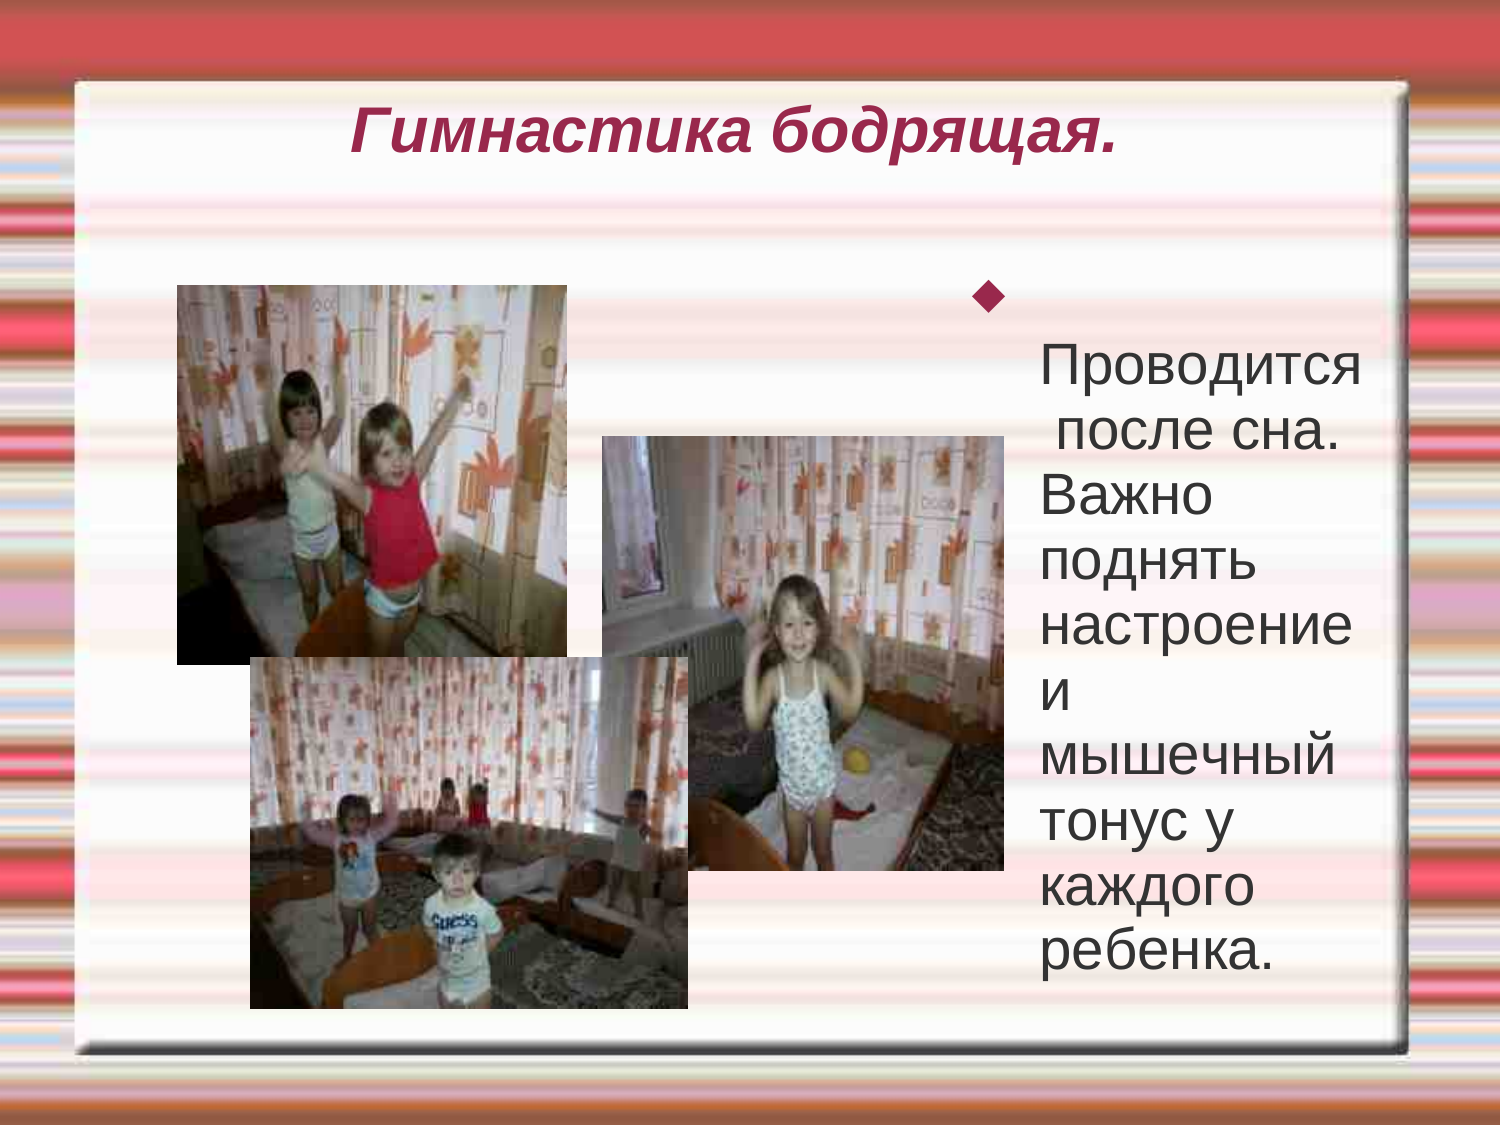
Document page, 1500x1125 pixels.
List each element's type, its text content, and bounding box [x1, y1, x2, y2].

picture [0, 0, 1500, 1125]
title Гимнастика бодрящая. [94, 36, 1376, 225]
list Проводится после сна. Важно поднять настроение и мышечный тонус у каждого ребенка. [956, 271, 1371, 981]
